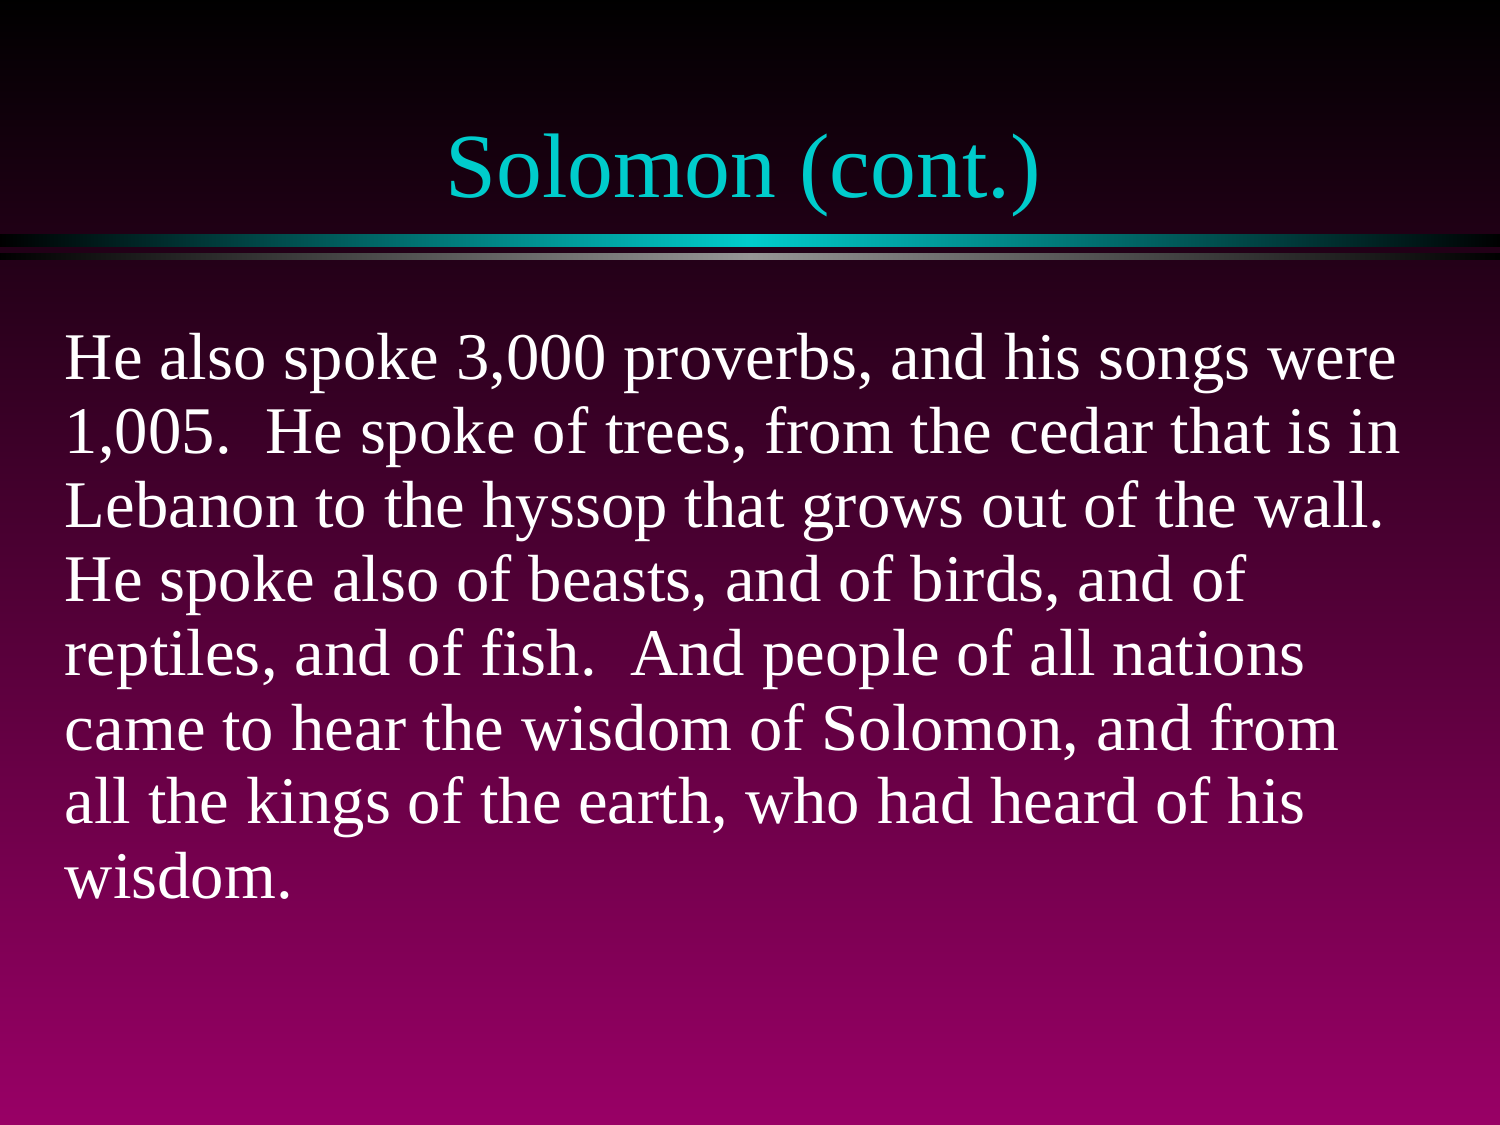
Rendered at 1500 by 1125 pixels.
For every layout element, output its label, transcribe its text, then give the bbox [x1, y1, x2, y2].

text_box He also spoke 3,000 proverbs, and his songs were 1,005. He spoke of trees, from the cedar that is in Lebanon to the hyssop that grows out of the wall. He spoke also of beasts, and of birds, and of reptiles, and of fish. And people of all nations came to hear the wisdom of Solomon, and from all the kings of the earth, who had heard of his wisdom. [49, 312, 1438, 921]
title Solomon (cont.) [99, 37, 1388, 225]
